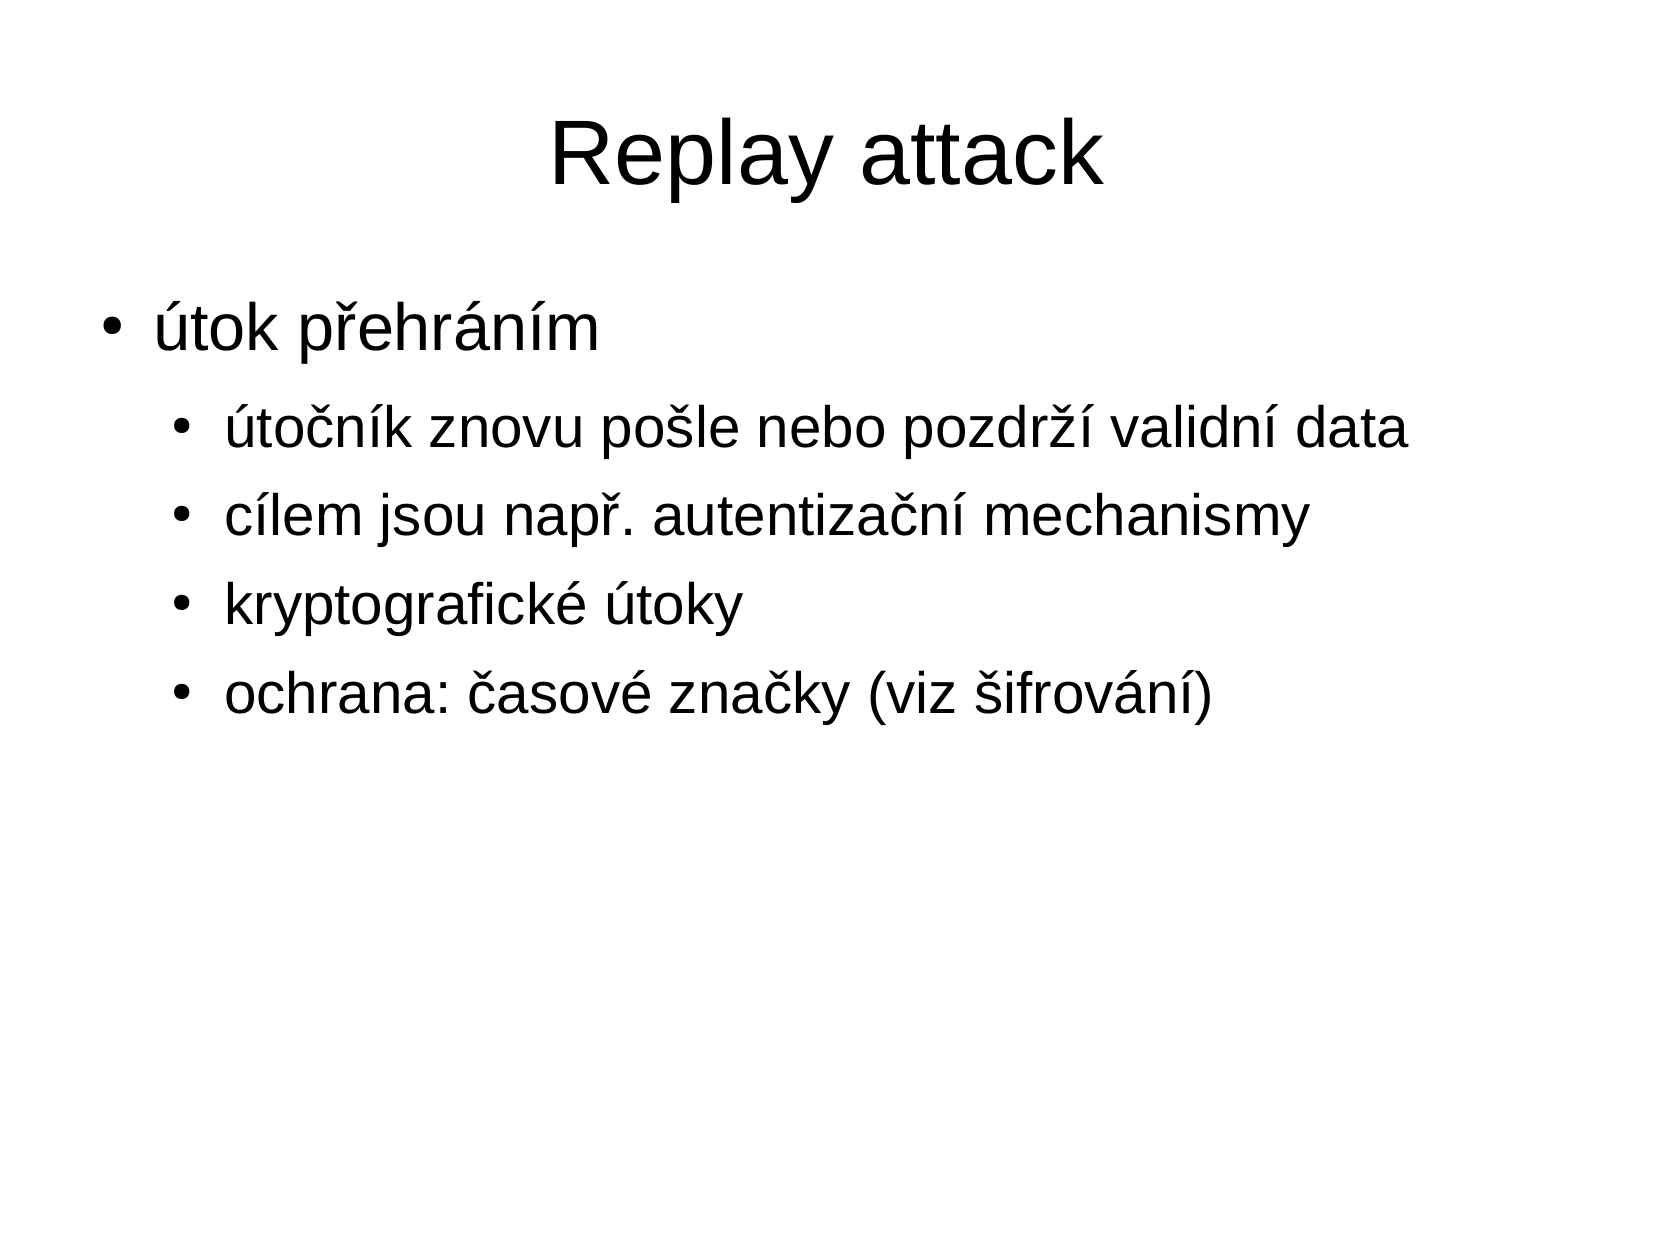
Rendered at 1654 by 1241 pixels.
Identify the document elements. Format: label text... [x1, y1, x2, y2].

title Replay attack [82, 49, 1571, 257]
list útok přehráním útočník znovu pošle nebo pozdrží validní data cílem jsou např. autentizační mechanismy kryptografické útoky ochrana: časové značky (viz šifrování) [82, 290, 1571, 1010]
